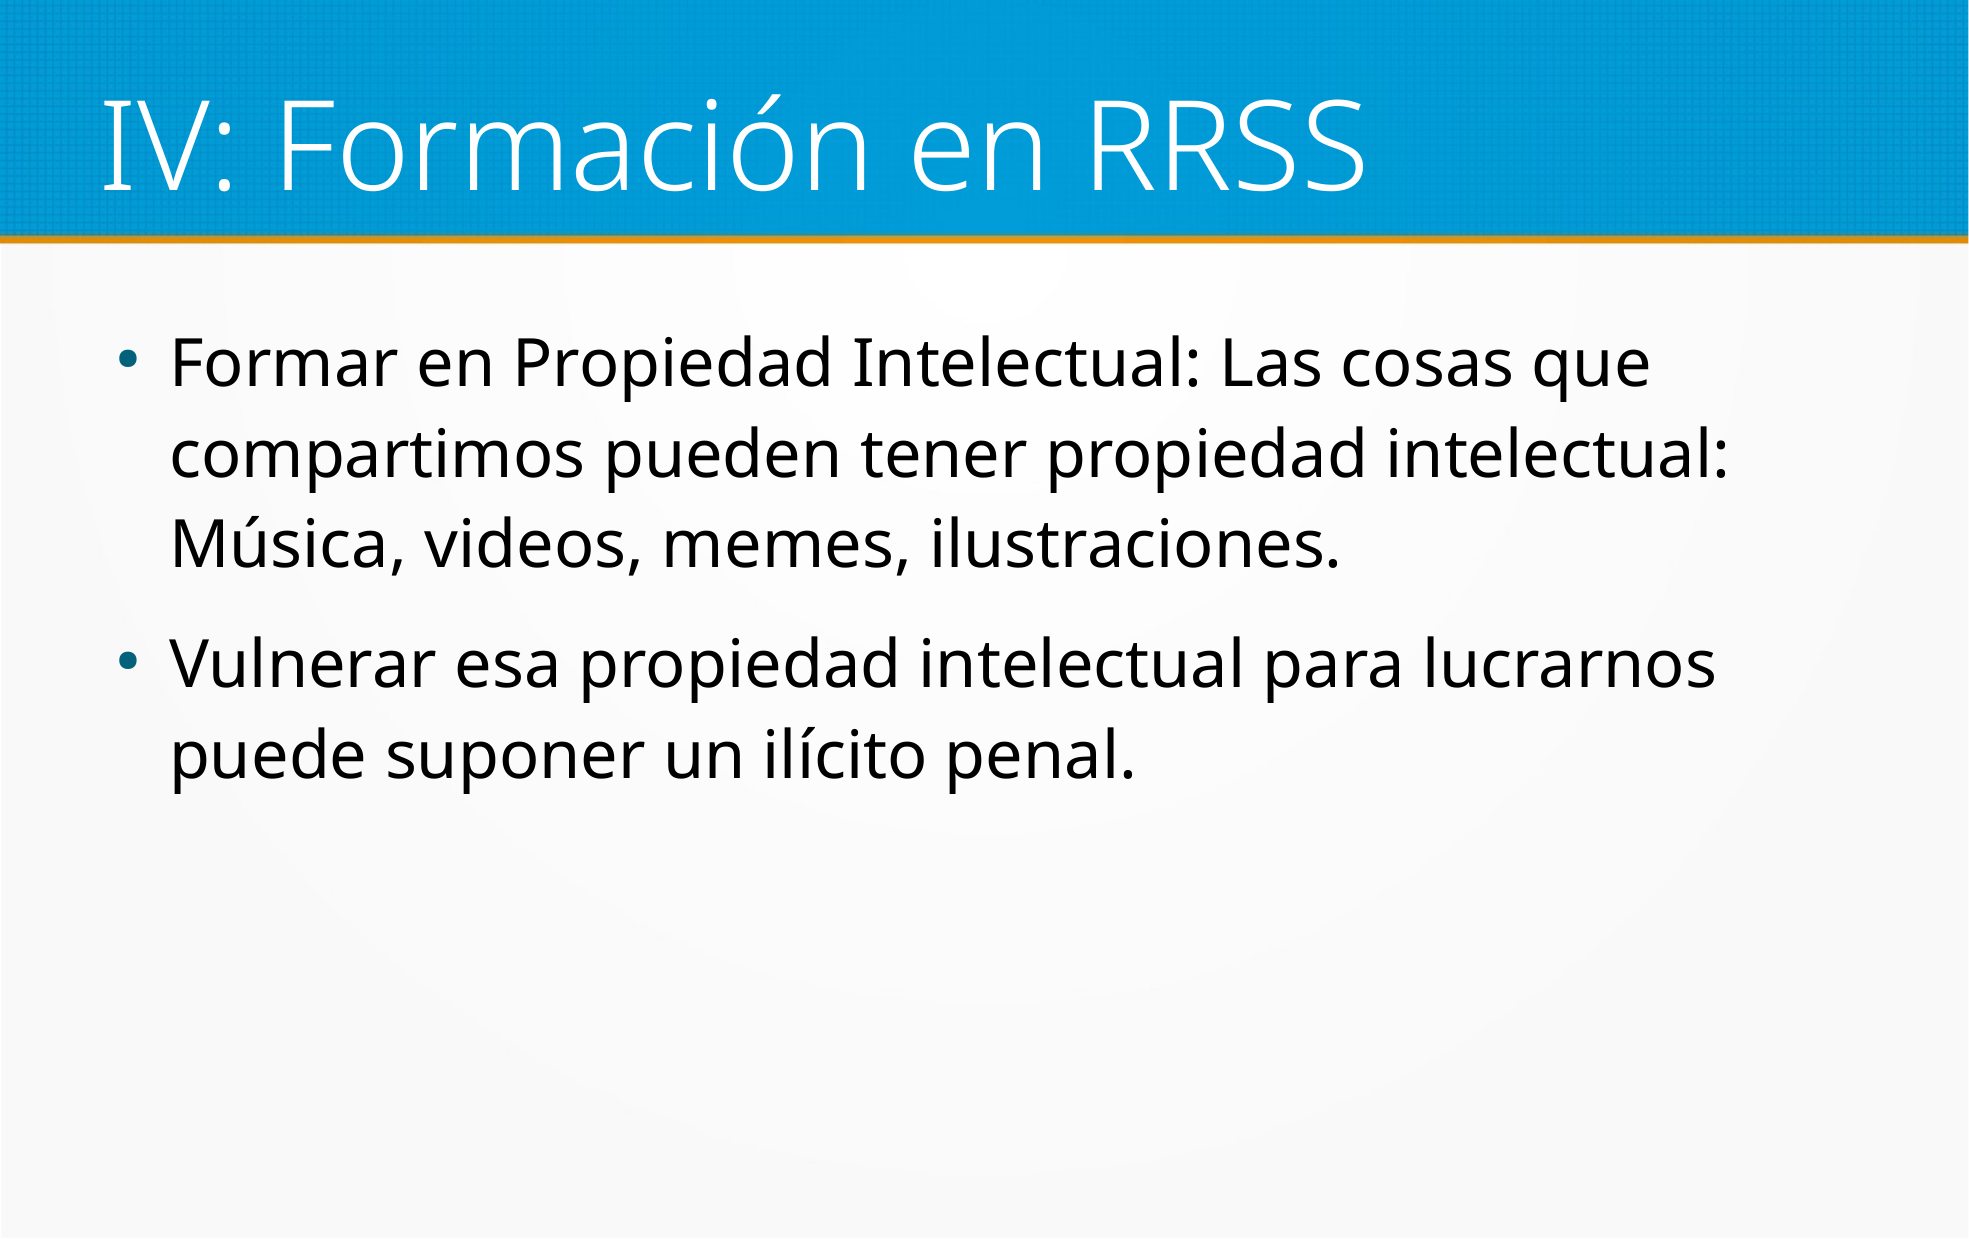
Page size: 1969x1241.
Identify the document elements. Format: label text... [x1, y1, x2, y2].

list Formar en Propiedad Intelectual: Las cosas que compartimos pueden tener propiedad intelectual: Música, videos, memes, ilustraciones. Vulnerar esa propiedad intelectual para lucrarnos puede suponer un ilícito penal. [98, 315, 1861, 1081]
picture [0, 233, 1969, 1241]
title IV: Formación en RRSS [98, 19, 1870, 227]
